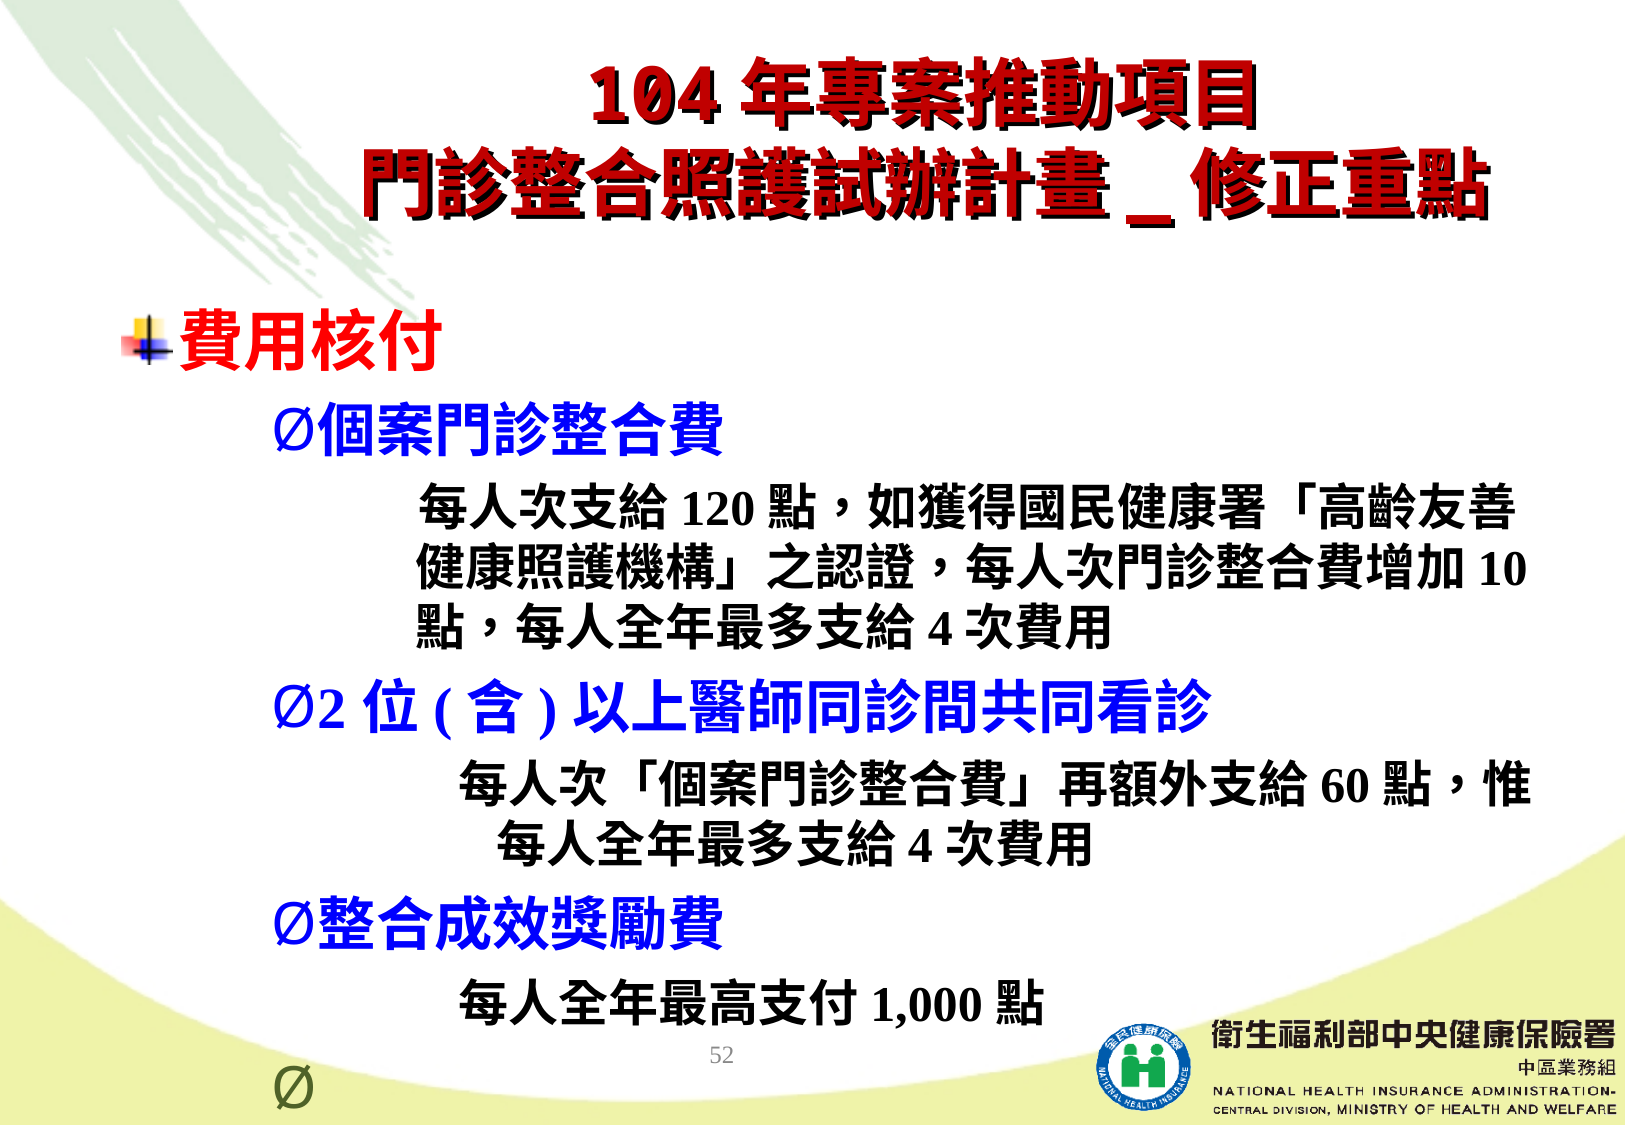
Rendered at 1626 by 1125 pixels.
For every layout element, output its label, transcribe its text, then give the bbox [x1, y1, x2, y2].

list 費用核付 個案門診整合費 每人次支給120點，如獲得國民健康署「高齡友善健康照護機構」之認證，每人次門診整合費增加10點，每人全年最多支給4次費用 2位(含)以上醫師同診間共同看診 每人次「個案門診整合費」再額外支給60點，惟每人全年最多支給4次費用 整合成效獎勵費 每人全年最高支付1,000點 [106, 290, 1569, 1059]
title 104年專案推動項目 門診整合照護試辦計畫_修正重點 [304, 31, 1544, 240]
text_box [694, 1059, 1074, 1084]
